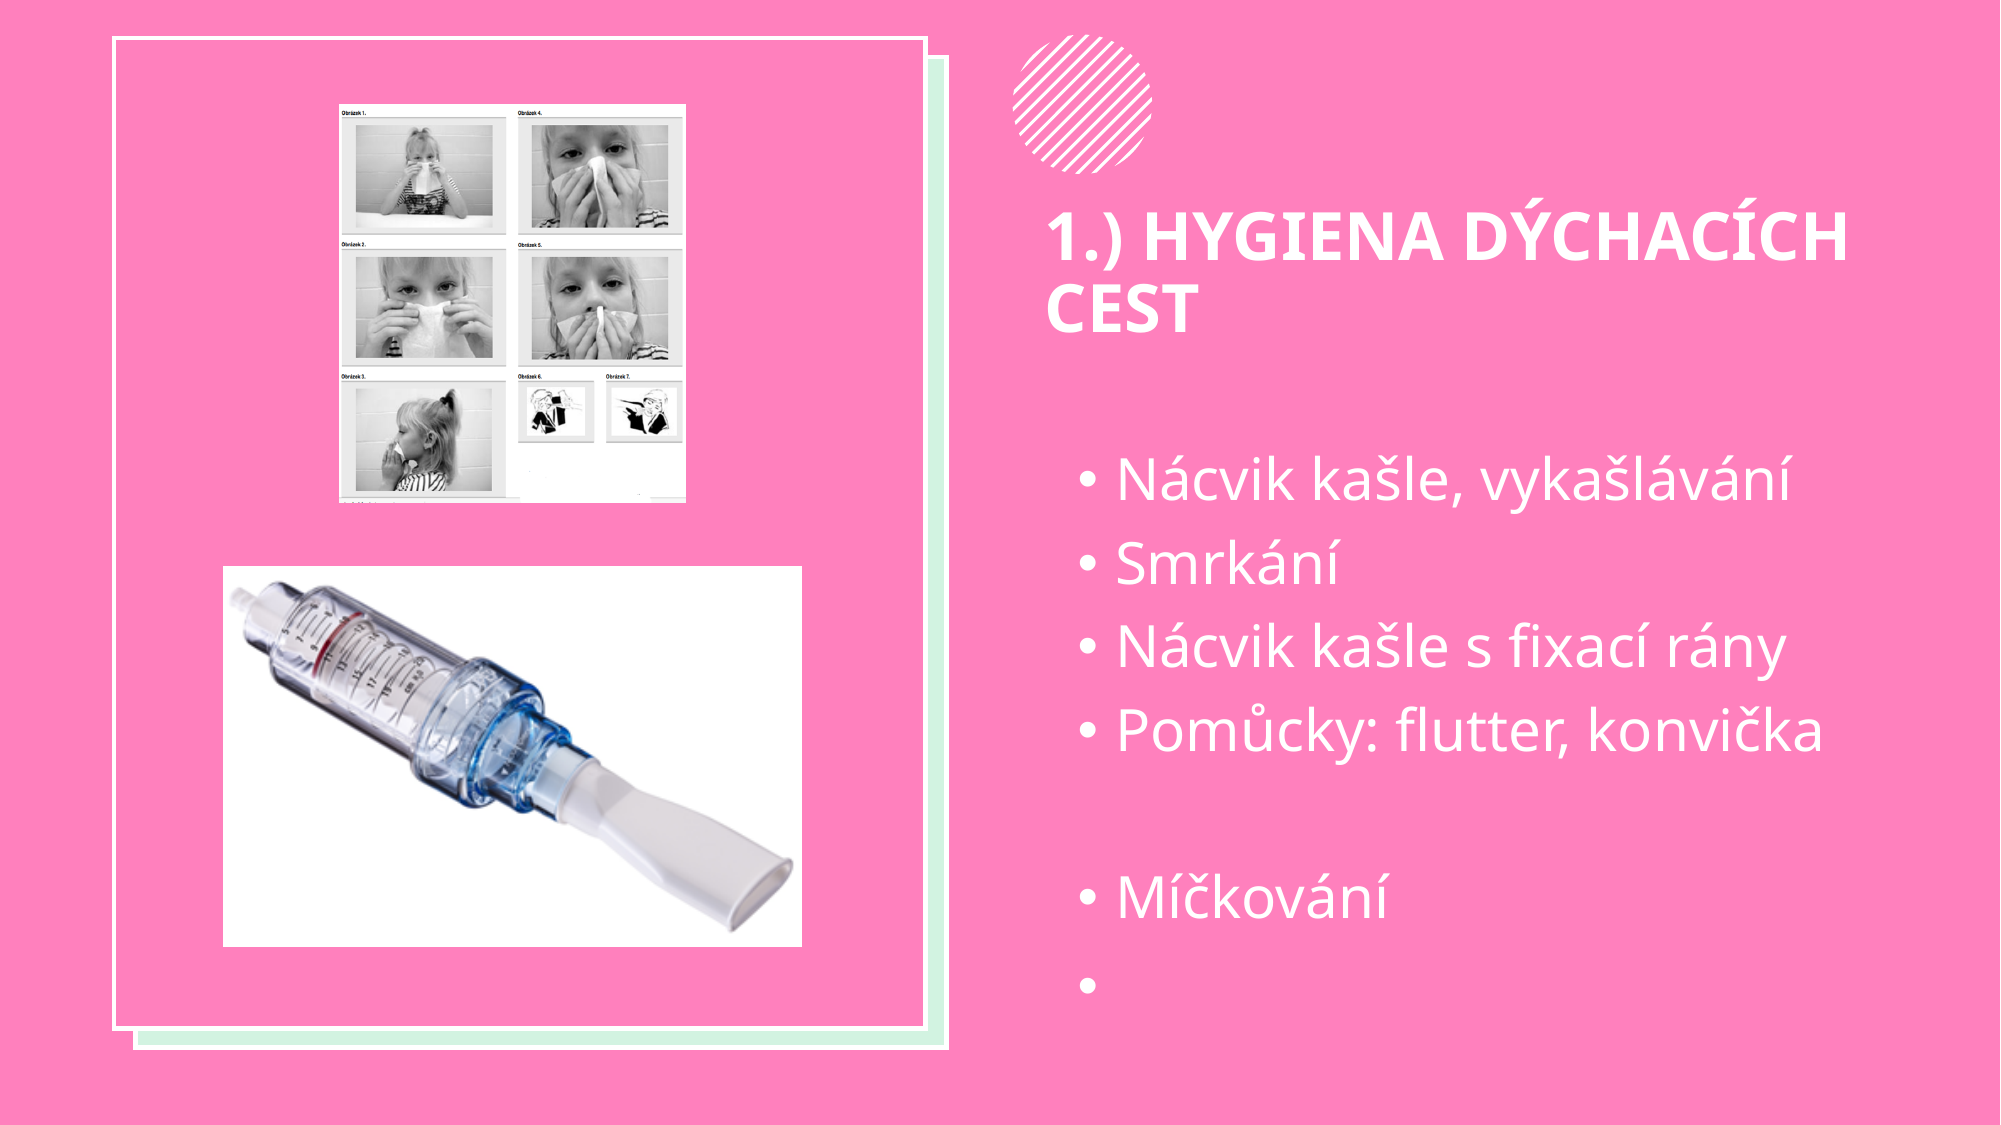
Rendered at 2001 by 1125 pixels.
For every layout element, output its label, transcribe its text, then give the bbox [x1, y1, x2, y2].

title 1.) HYGIENA DÝCHACÍCH CEST [1029, 195, 1952, 340]
text_box [0, 0, 2000, 1125]
picture [339, 104, 686, 503]
list Nácvik kašle, vykašlávání Smrkání Nácvik kašle s fixací rány Pomůcky: flutter, konvička Míčkování [1062, 442, 1879, 1021]
picture [223, 566, 802, 947]
